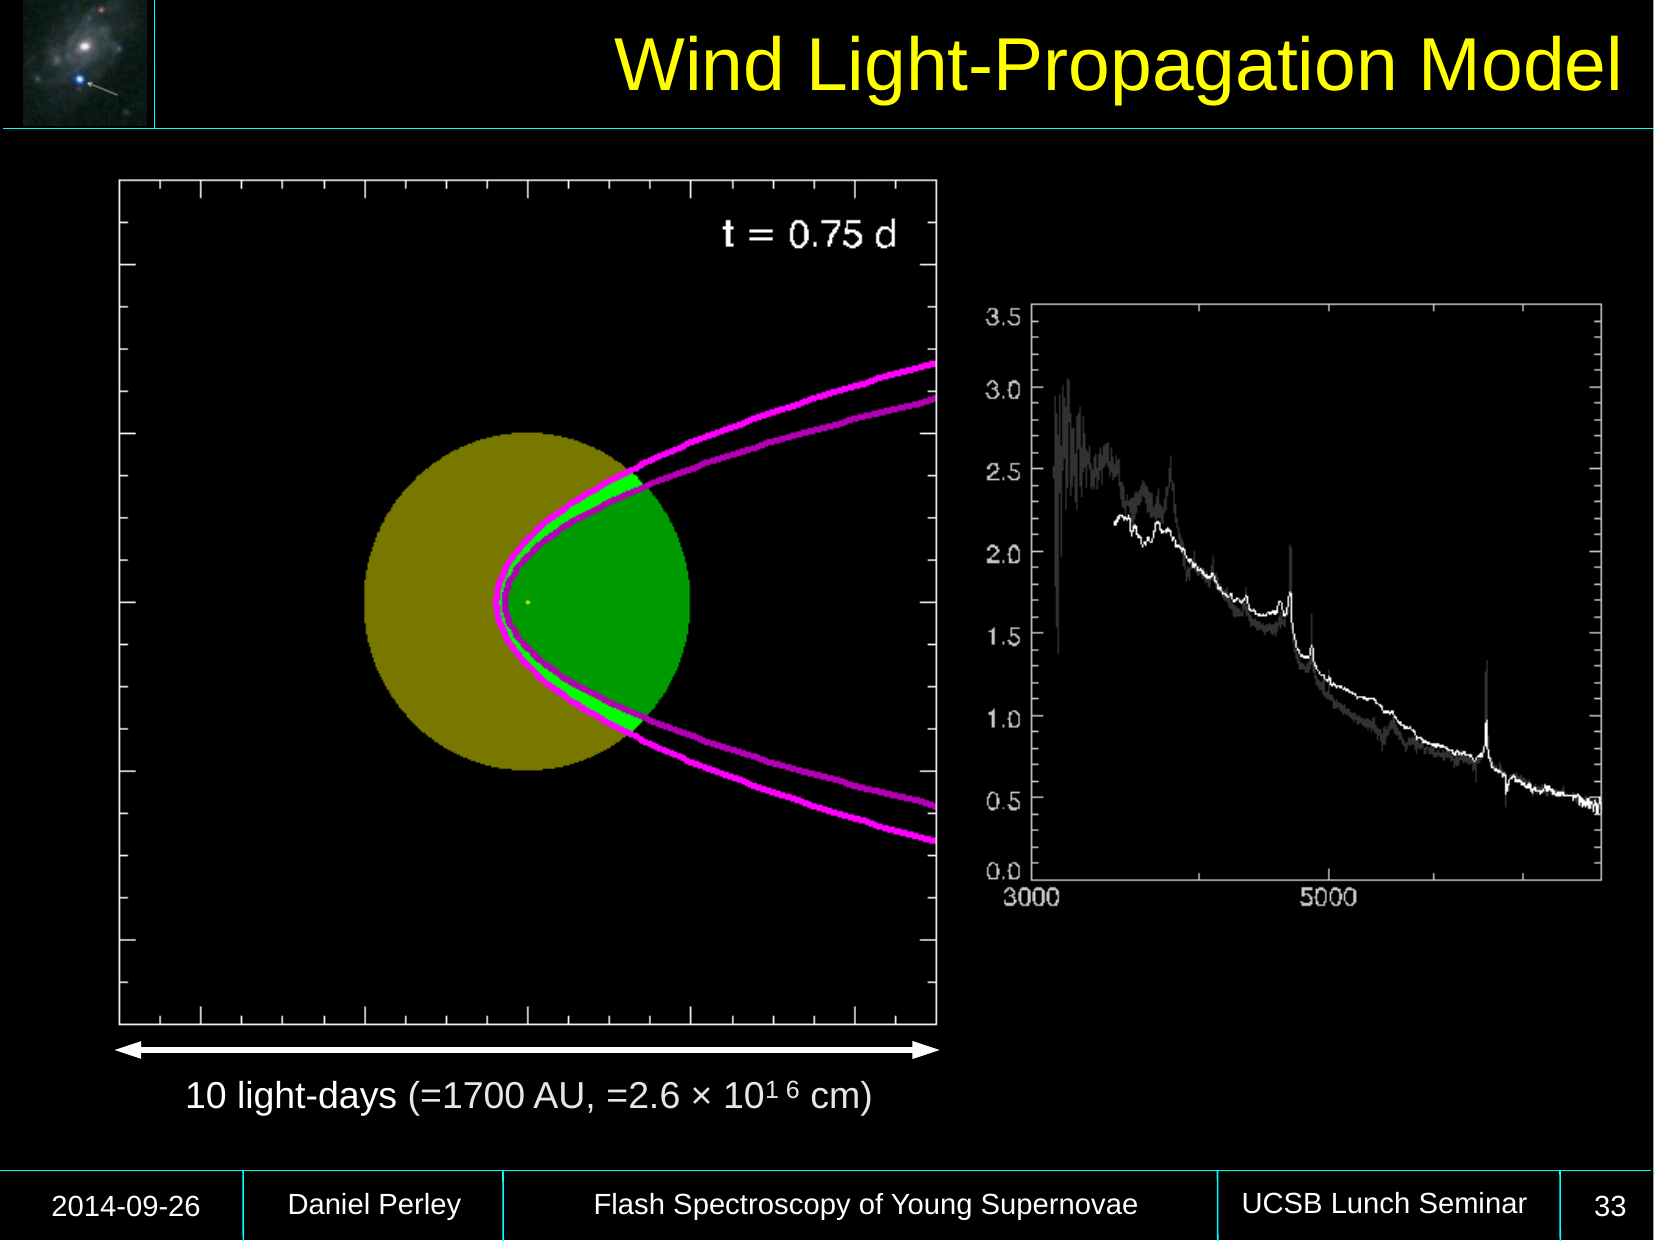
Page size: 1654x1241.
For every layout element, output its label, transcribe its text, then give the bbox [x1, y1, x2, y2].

text_box 10 light-days (=1700 AU, =2.6 × 101 6 cm) [154, 1063, 905, 1128]
picture [25, 150, 964, 1088]
picture [981, 299, 1607, 925]
picture [23, 0, 147, 126]
title Wind Light-Propagation Model [187, 21, 1624, 108]
